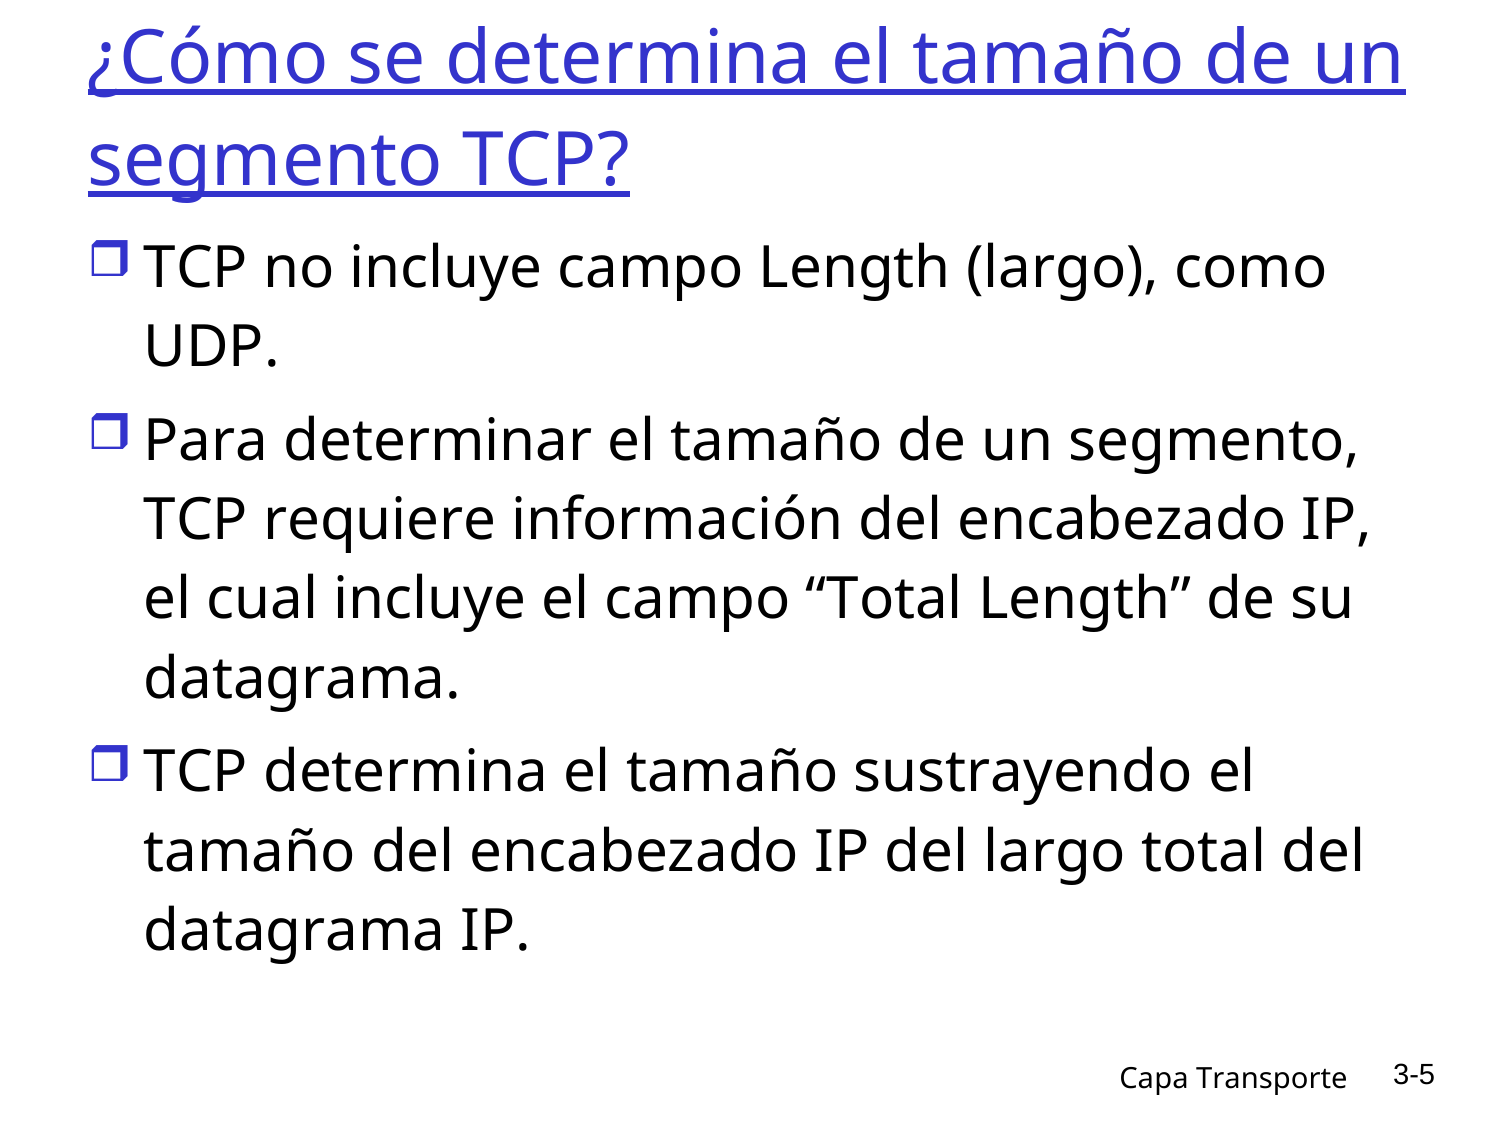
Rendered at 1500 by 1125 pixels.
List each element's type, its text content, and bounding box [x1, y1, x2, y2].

list TCP no incluye campo Length (largo), como UDP. Para determinar el tamaño de un segmento, TCP requiere información del encabezado IP, el cual incluye el campo “Total Length” de su datagrama. TCP determina el tamaño sustrayendo el tamaño del encabezado IP del largo total del datagrama IP. [87, 224, 1426, 878]
title ¿Cómo se determina el tamaño de un segmento TCP? [87, 18, 1426, 194]
